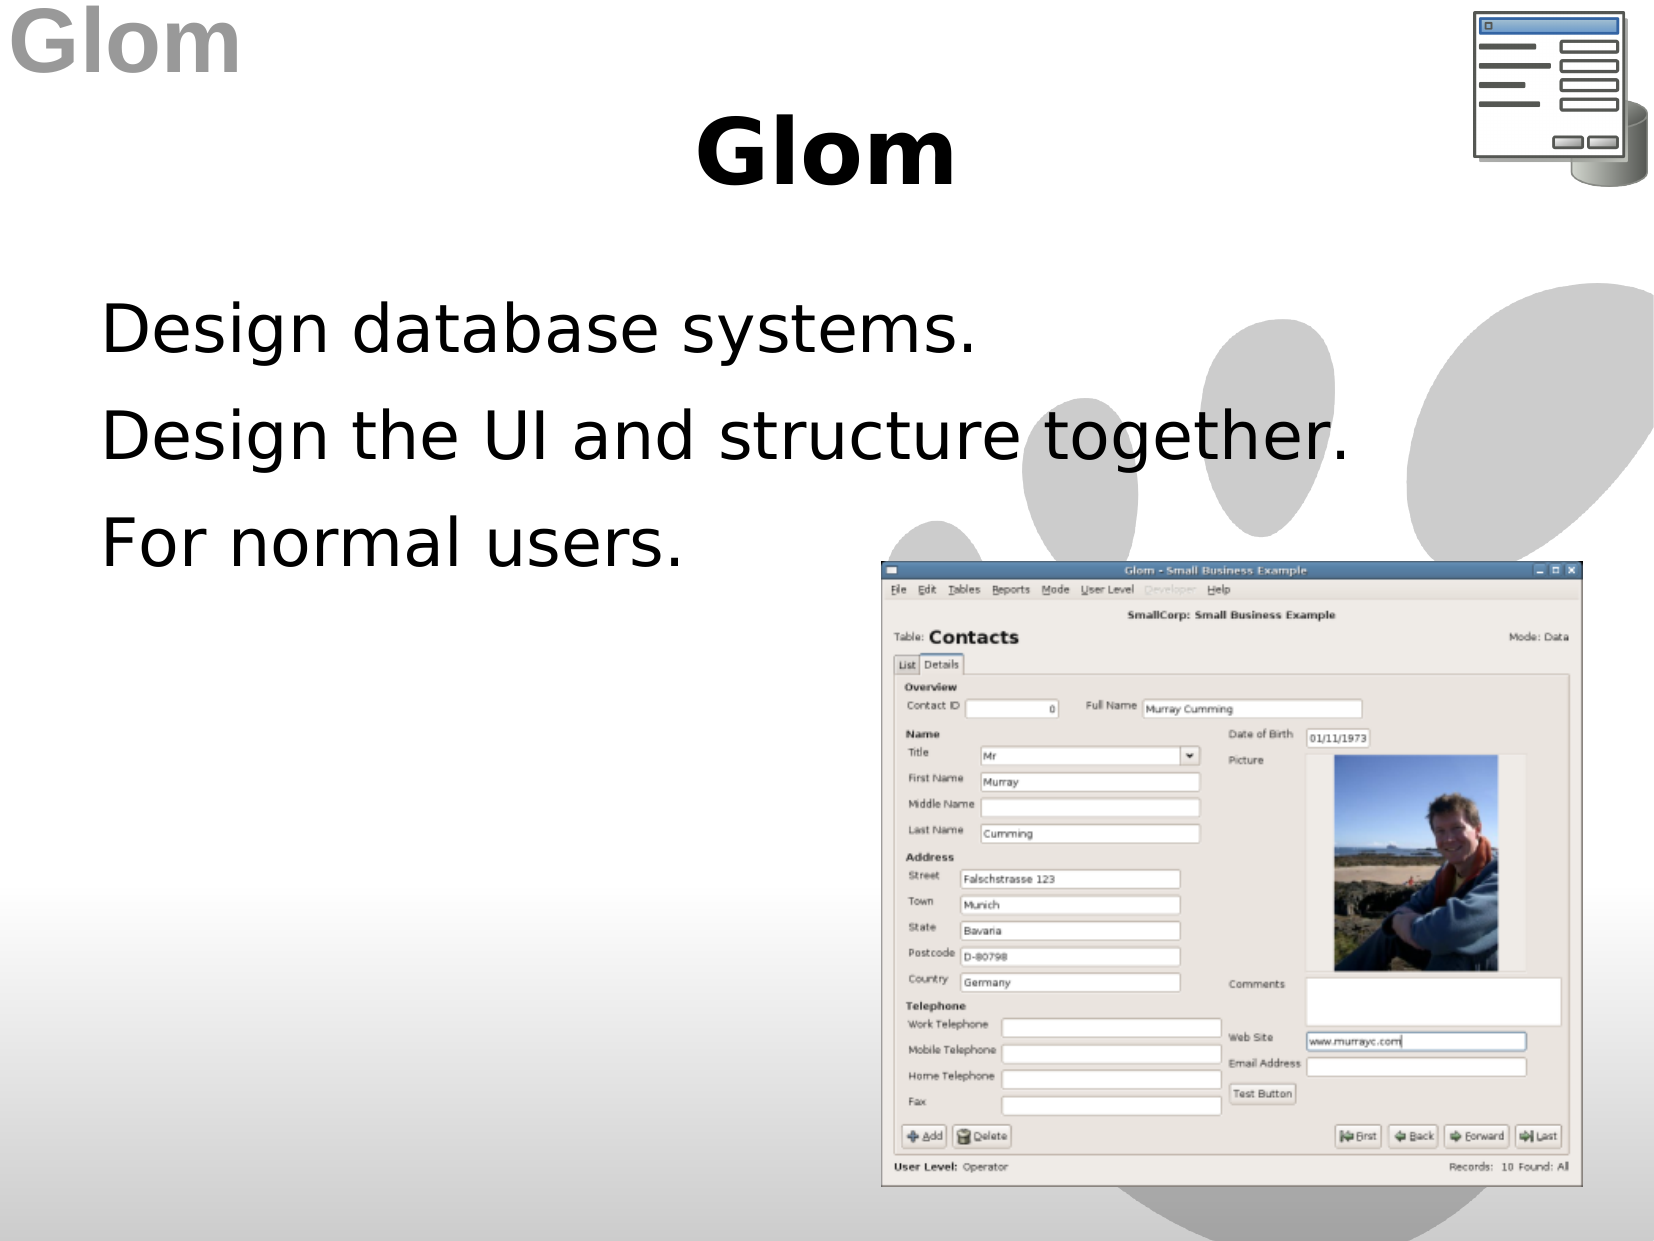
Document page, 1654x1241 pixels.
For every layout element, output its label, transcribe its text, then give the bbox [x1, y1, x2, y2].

picture [881, 283, 1654, 1241]
title Glom [82, 49, 1571, 257]
list Design database systems. Design the UI and structure together. For normal users. [82, 290, 1571, 1109]
picture [1473, 11, 1648, 187]
